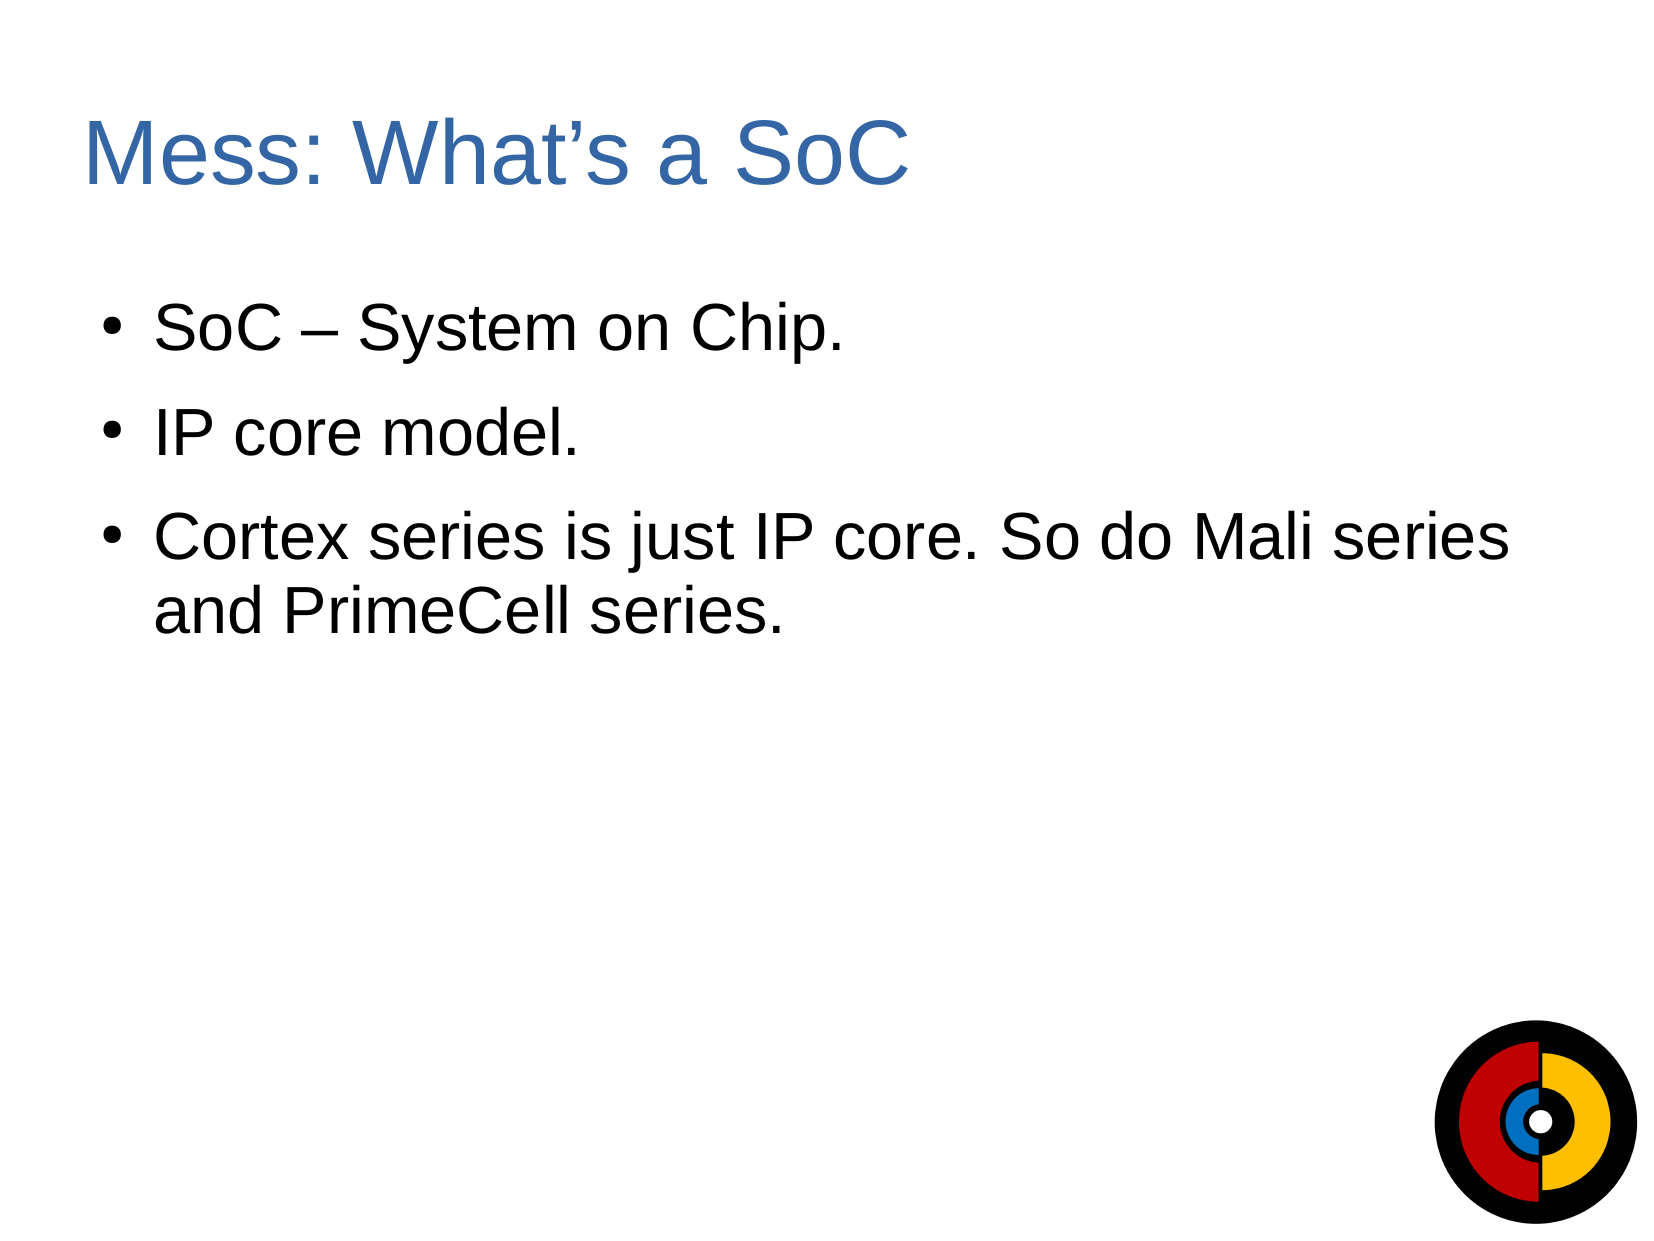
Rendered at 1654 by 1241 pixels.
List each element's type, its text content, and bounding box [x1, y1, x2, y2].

picture [1429, 1015, 1642, 1229]
list SoC – System on Chip. IP core model. Cortex series is just IP core. So do Mali series and PrimeCell series. [82, 290, 1571, 1010]
title Mess: What’s a SoC [82, 49, 1571, 257]
